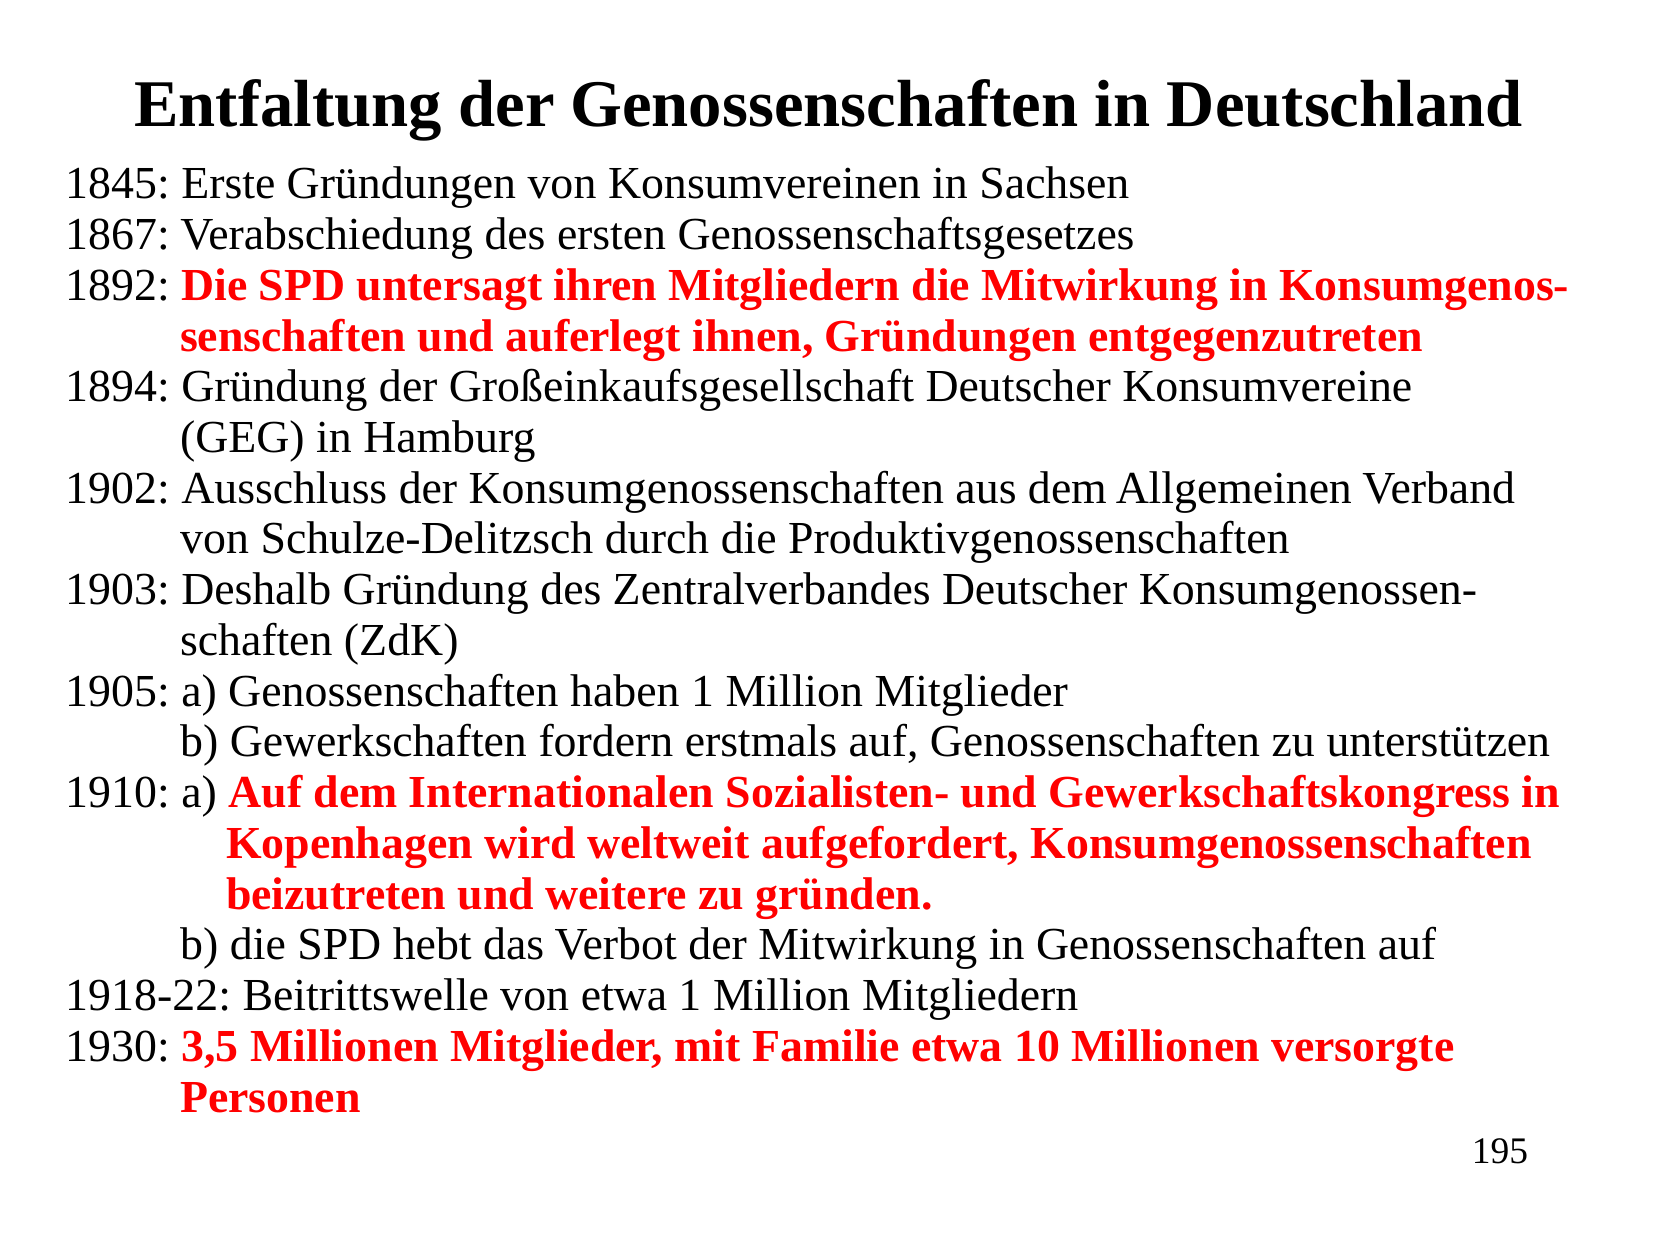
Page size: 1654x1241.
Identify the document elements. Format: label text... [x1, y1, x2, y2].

text_box Entfaltung der Genossenschaften in Deutschland 1845: Erste Gründungen von Konsumvereinen in Sachsen 1867: Verabschiedung des ersten Genossenschaftsgesetzes 1892: Die SPD untersagt ihren Mitgliedern die Mitwirkung in Konsumgenos- senschaften und auferlegt ihnen, Gründungen entgegenzutreten 1894: Gründung der Großeinkaufsgesellschaft Deutscher Konsumvereine (GEG) in Hamburg 1902: Ausschluss der Konsumgenossenschaften aus dem Allgemeinen Verband von Schulze-Delitzsch durch die Produktivgenossenschaften 1903: Deshalb Gründung des Zentralverbandes Deutscher Konsumgenossen- schaften (ZdK) 1905: a) Genossenschaften haben 1 Million Mitglieder b) Gewerkschaften fordern erstmals auf, Genossenschaften zu unterstützen 1910: a) Auf dem Internationalen Sozialisten- und Gewerkschaftskongress in Kopenhagen wird weltweit aufgefordert, Konsumgenossenschaften beizutreten und weitere zu gründen. b) die SPD hebt das Verbot der Mitwirkung in Genossenschaften auf 1918-22: Beitrittswelle von etwa 1 Million Mitgliedern 1930: 3,5 Millionen Mitglieder, mit Familie etwa 10 Millionen versorgte Personen [50, 59, 1609, 1136]
text_box <Foliennummer> [1343, 1122, 1654, 1193]
